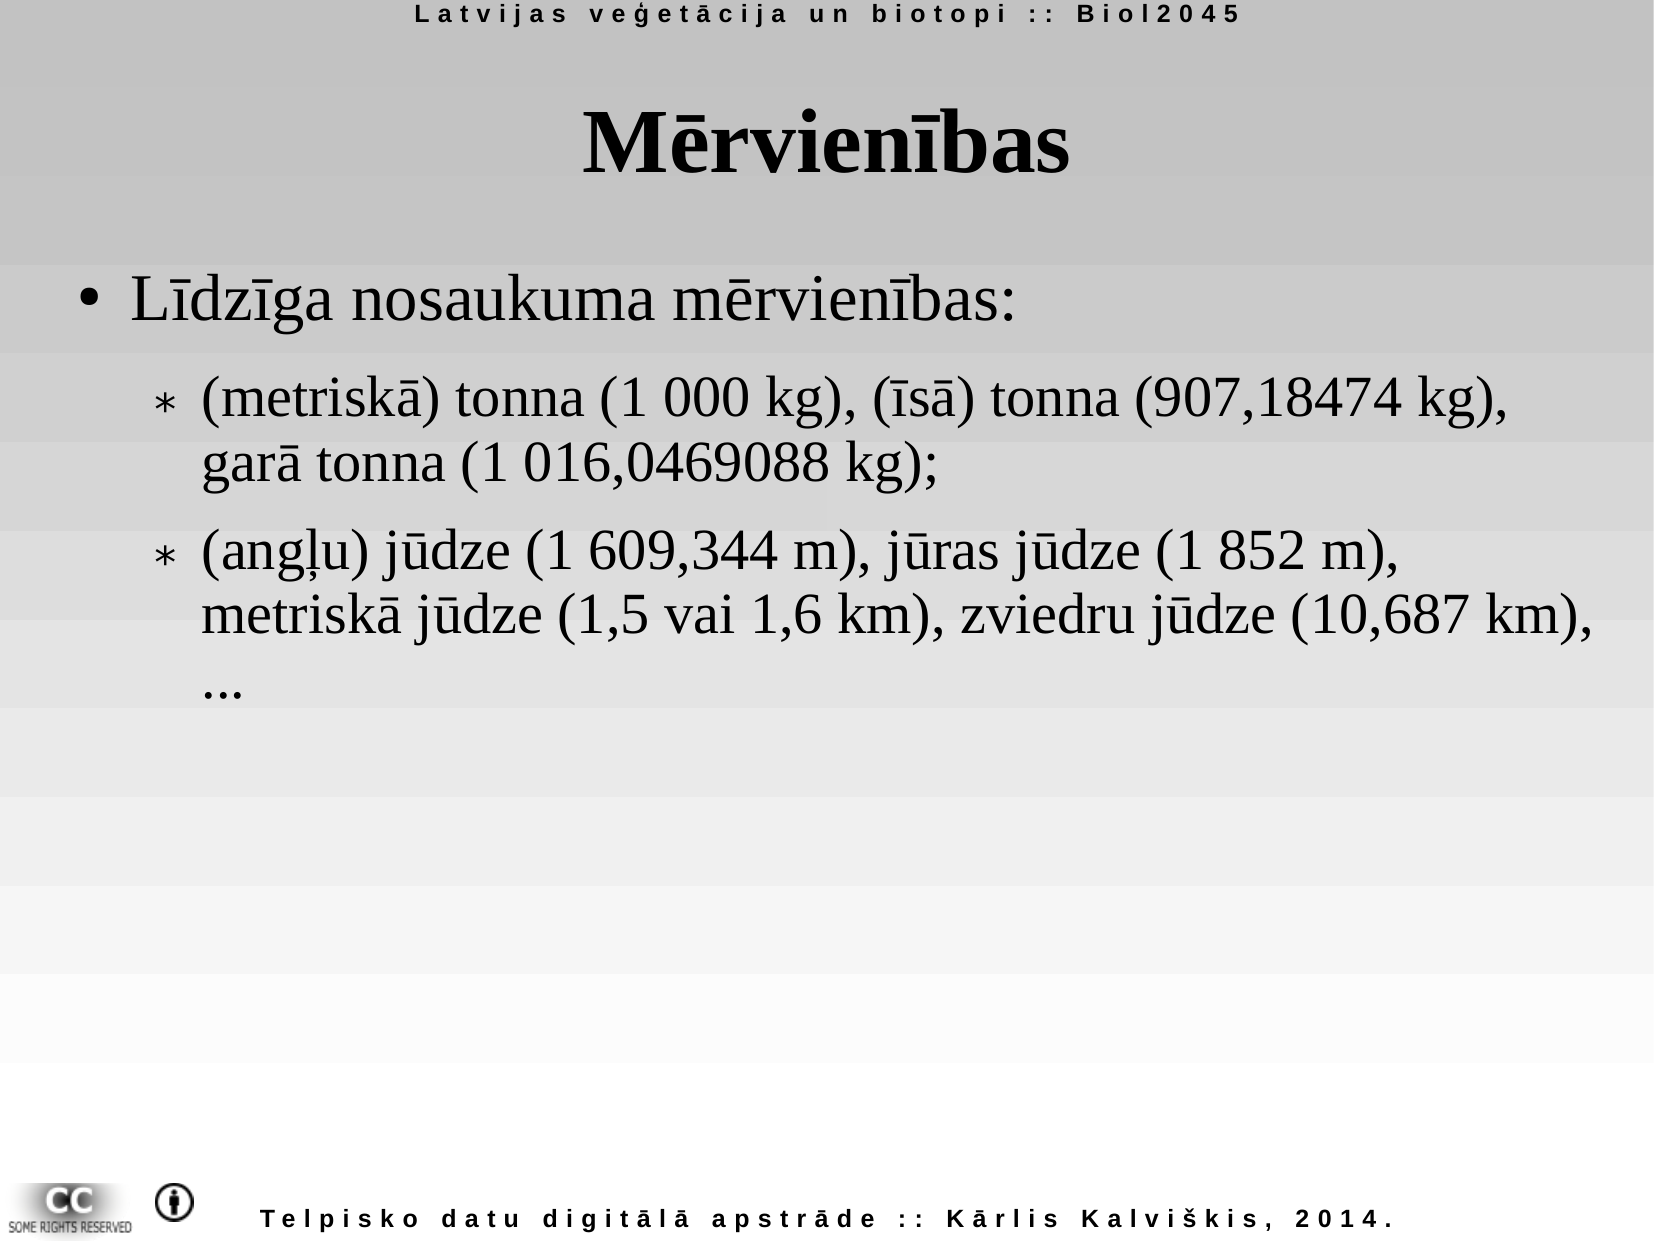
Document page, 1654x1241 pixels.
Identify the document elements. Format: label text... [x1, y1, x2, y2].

list Līdzīga nosaukuma mērvienības: (metriskā) tonna (1 000 kg), (īsā) tonna (907,18474 kg), garā tonna (1 016,0469088 kg); (angļu) jūdze (1 609,344 m), jūras jūdze (1 852 m), metriskā jūdze (1,5 vai 1,6 km), zviedru jūdze (10,687 km), ... [59, 261, 1596, 1175]
title Mērvienības [59, 37, 1596, 246]
picture [0, 0, 1654, 1241]
